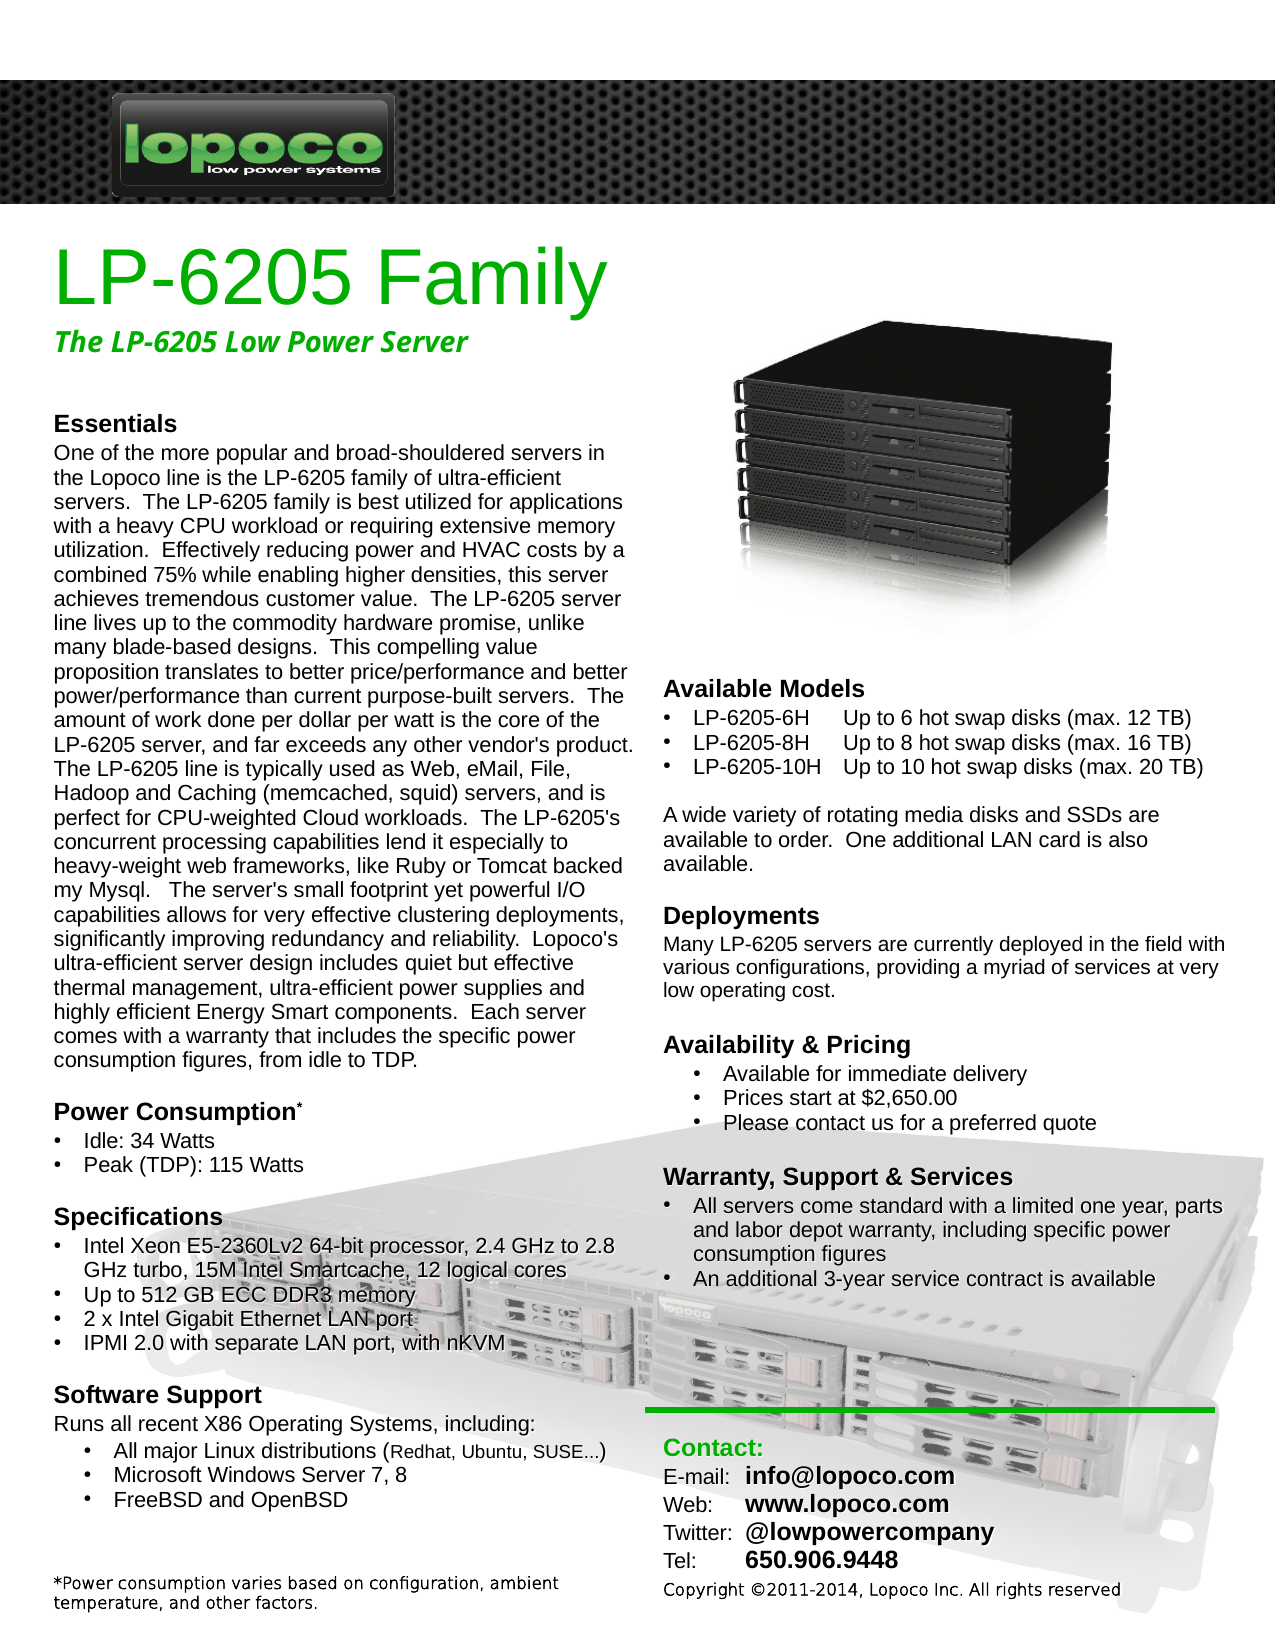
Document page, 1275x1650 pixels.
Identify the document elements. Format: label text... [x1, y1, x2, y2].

picture [712, 299, 1140, 637]
picture [135, 1121, 1264, 1621]
picture [0, 80, 1275, 204]
text_box Contact: E-mail: info@lopoco.com Web: www.lopoco.com Twitter: @lowpowercompany Tel: 650.906.9448 Copyright ©2011-2014, Lopoco Inc. All rights reserved [663, 1350, 1246, 1606]
text_box Available Models LP-6205-6H Up to 6 hot swap disks (max. 12 TB) LP-6205-8H Up to 8 hot swap disks (max. 16 TB) LP-6205-10H Up to 10 hot swap disks (max. 20 TB) A wide variety of rotating media disks and SSDs are available to order. One additional LAN card is also available. Deployments Many LP-6205 servers are currently deployed in the field with various configurations, providing a myriad of services at very low operating cost. Availability & Pricing Available for immediate delivery Prices start at $2,650.00 Please contact us for a preferred quote Warranty, Support & Services All servers come standard with a limited one year, parts and labor depot warranty, including specific power consumption figures An additional 3-year service contract is available [663, 675, 1246, 1293]
text_box *Power consumption varies based on configuration, ambient temperature, and other factors. [38, 1566, 627, 1621]
text_box LP-6205 Family The LP-6205 Low Power Server [53, 232, 706, 382]
subtitle Essentials One of the more popular and broad-shouldered servers in the Lopoco line is the LP-6205 family of ultra-efficient servers. The LP-6205 family is best utilized for applications with a heavy CPU workload or requiring extensive memory utilization. Effectively reducing power and HVAC costs by a combined 75% while enabling higher densities, this server achieves tremendous customer value. The LP-6205 server line lives up to the commodity hardware promise, unlike many blade-based designs. This compelling value proposition translates to better price/performance and better power/performance than current purpose-built servers. The amount of work done per dollar per watt is the core of the LP-6205 server, and far exceeds any other vendor's product. The LP-6205 line is typically used as Web, eMail, File, Hadoop and Caching (memcached, squid) servers, and is perfect for CPU-weighted Cloud workloads. The LP-6205's concurrent processing capabilities lend it especially to heavy-weight web frameworks, like Ruby or Tomcat backed my Mysql. The server's small footprint yet powerful I/O capabilities allows for very effective clustering deployments, significantly improving redundancy and reliability. Lopoco's ultra-efficient server design includes quiet but effective thermal management, ultra-efficient power supplies and highly efficient Energy Smart components. Each server comes with a warranty that includes the specific power consumption figures, from idle to TDP. Power Consumption* Idle: 34 Watts Peak (TDP): 115 Watts Specifications Intel Xeon E5-2360Lv2 64-bit processor, 2.4 GHz to 2.8 GHz turbo, 15M Intel Smartcache, 12 logical cores Up to 512 GB ECC DDR3 memory 2 x Intel Gigabit Ethernet LAN port IPMI 2.0 with separate LAN port, with nKVM Software Support Runs all recent X86 Operating Systems, including: All major Linux distributions (Redhat, Ubuntu, SUSE...) Microsoft Windows Server 7, 8 FreeBSD and OpenBSD [53, 410, 636, 1546]
